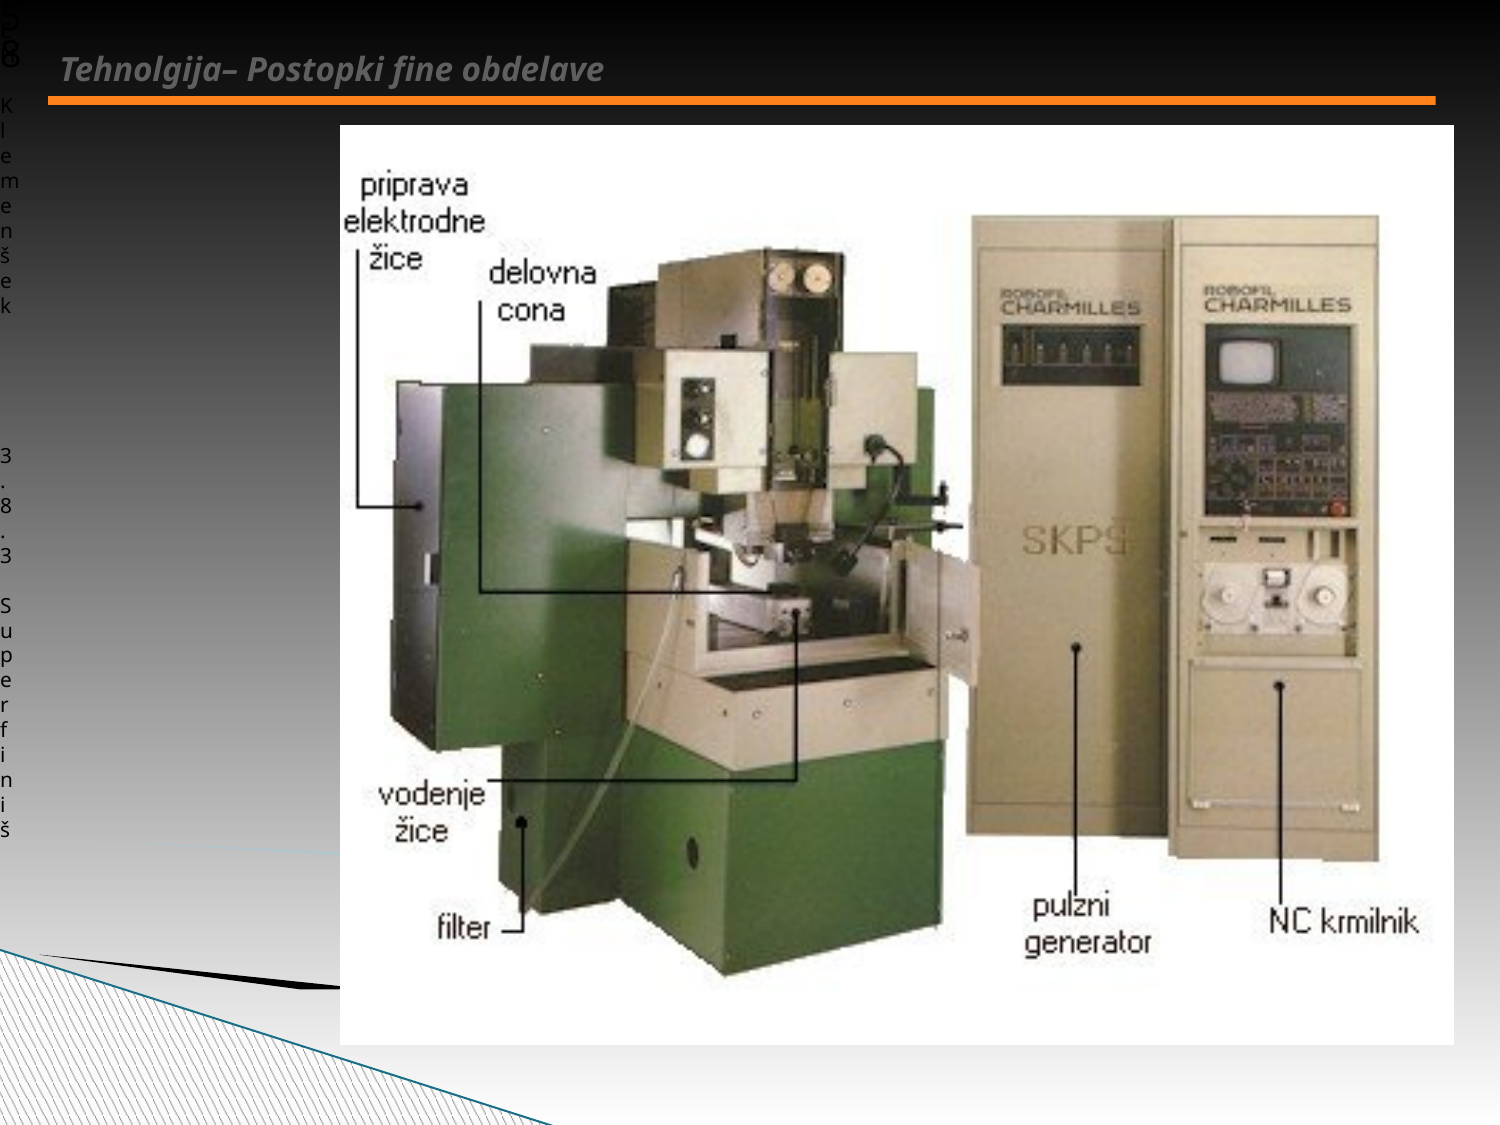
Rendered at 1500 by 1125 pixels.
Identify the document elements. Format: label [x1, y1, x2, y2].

picture [340, 125, 1454, 1045]
picture [0, 952, 543, 1125]
